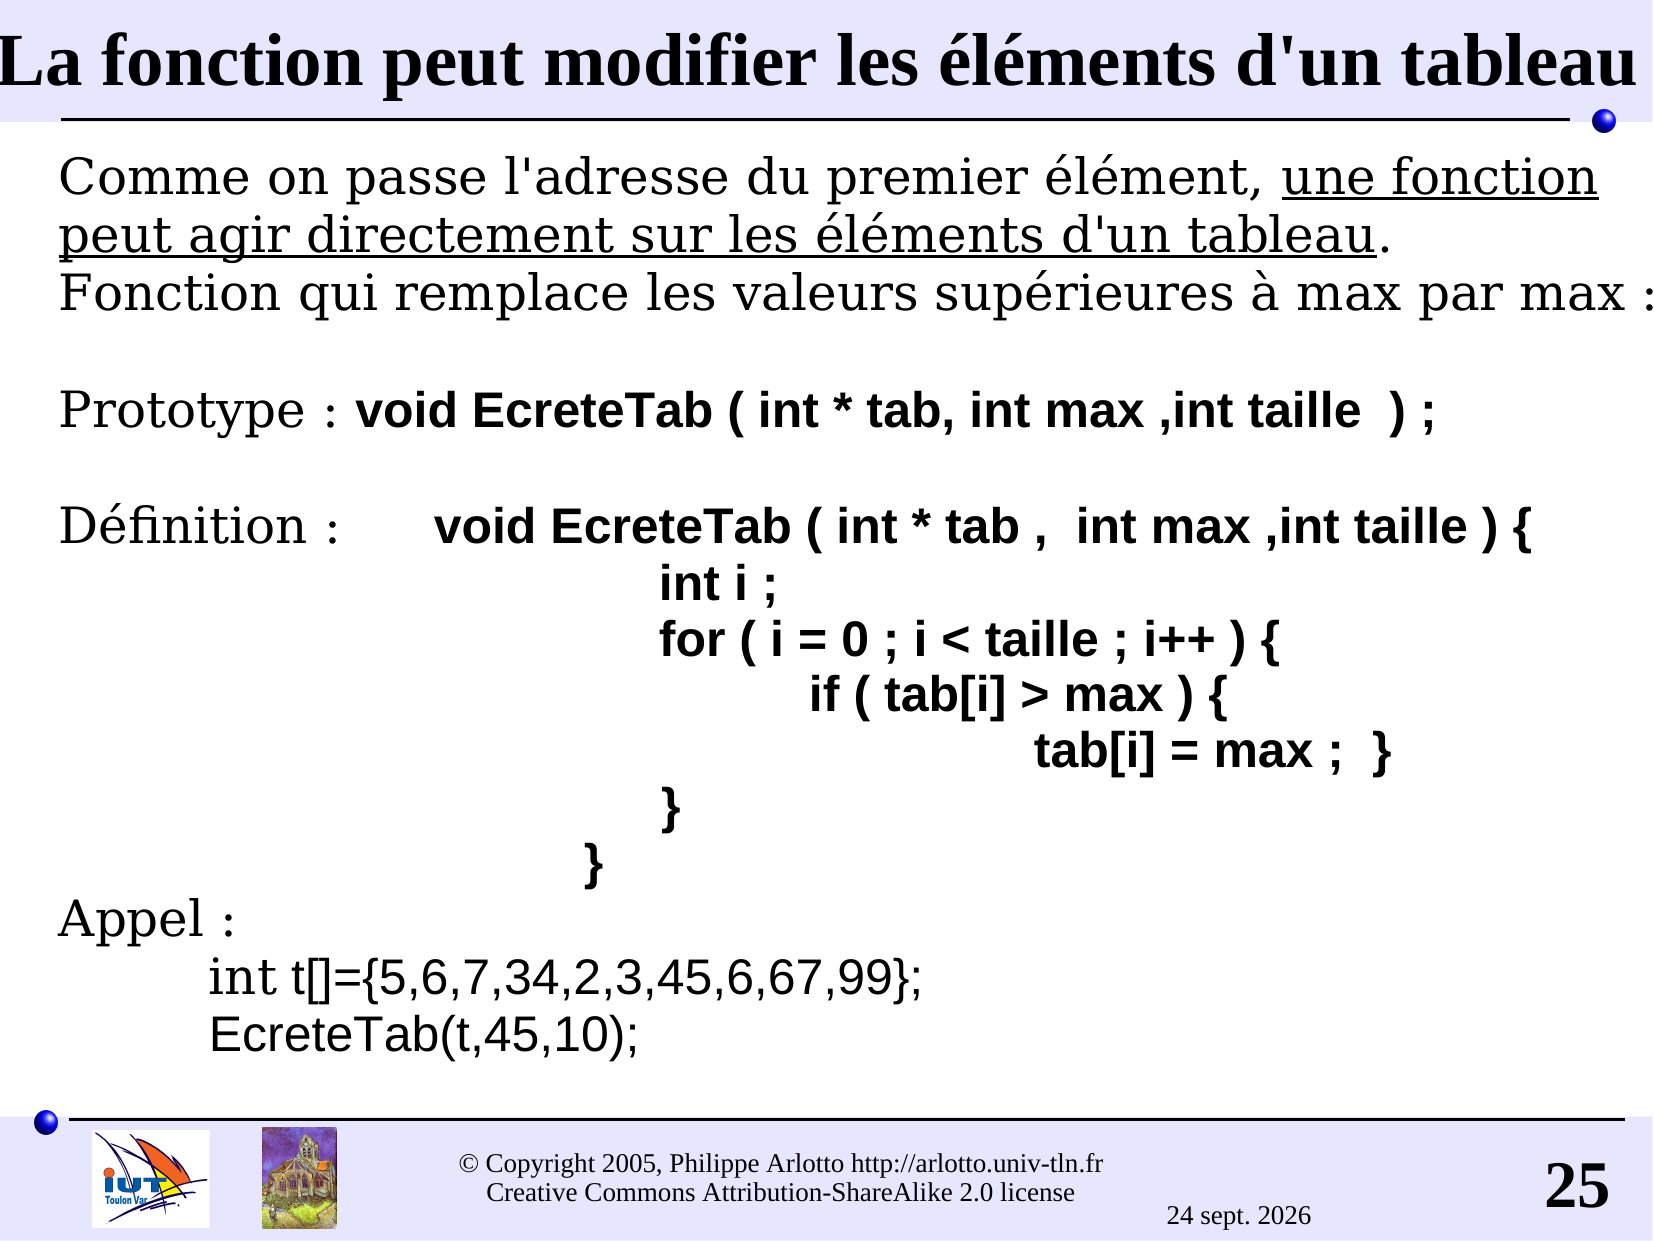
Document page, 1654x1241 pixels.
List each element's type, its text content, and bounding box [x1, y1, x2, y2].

text_box Comme on passe l'adresse du premier élément, une fonction peut agir directement sur les éléments d'un tableau. Fonction qui remplace les valeurs supérieures à max par max : Prototype : void EcreteTab ( int * tab, int max ,int taille ) ; Définition : void EcreteTab ( int * tab , int max ,int taille ) { int i ; for ( i = 0 ; i < taille ; i++ ) { if ( tab[i] > max ) { tab[i] = max ; } } } Appel : int t[]={5,6,7,34,2,3,45,6,67,99}; EcreteTab(t,45,10); [59, 147, 1653, 1125]
picture [262, 1127, 337, 1229]
title La fonction peut modifier les éléments d'un tableau [0, 11, 1653, 110]
